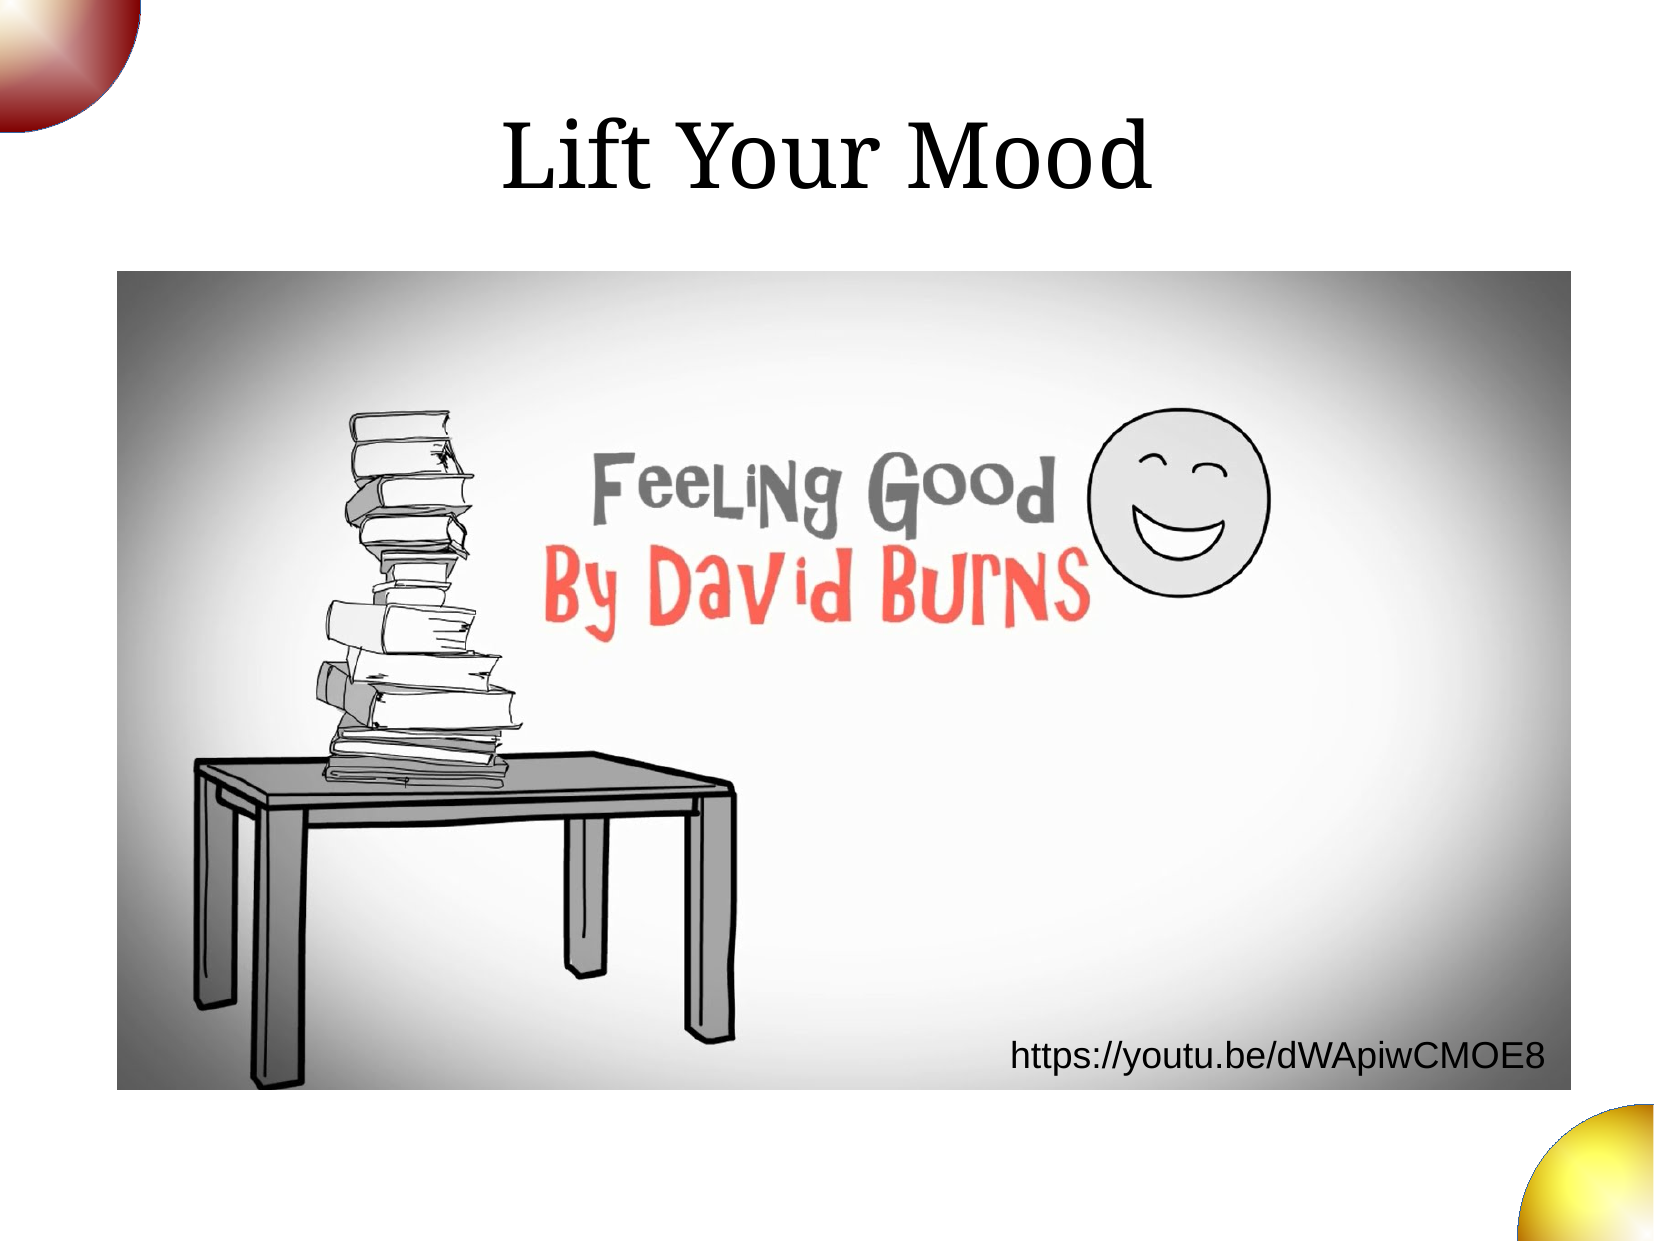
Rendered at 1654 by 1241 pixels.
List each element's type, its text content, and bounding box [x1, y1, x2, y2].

text_box https://youtu.be/dWApiwCMOE8 [995, 1027, 1560, 1085]
title Lift Your Mood [82, 49, 1571, 257]
picture [117, 271, 1571, 1090]
text_box [1517, 1104, 1654, 1241]
text_box [0, 0, 141, 133]
